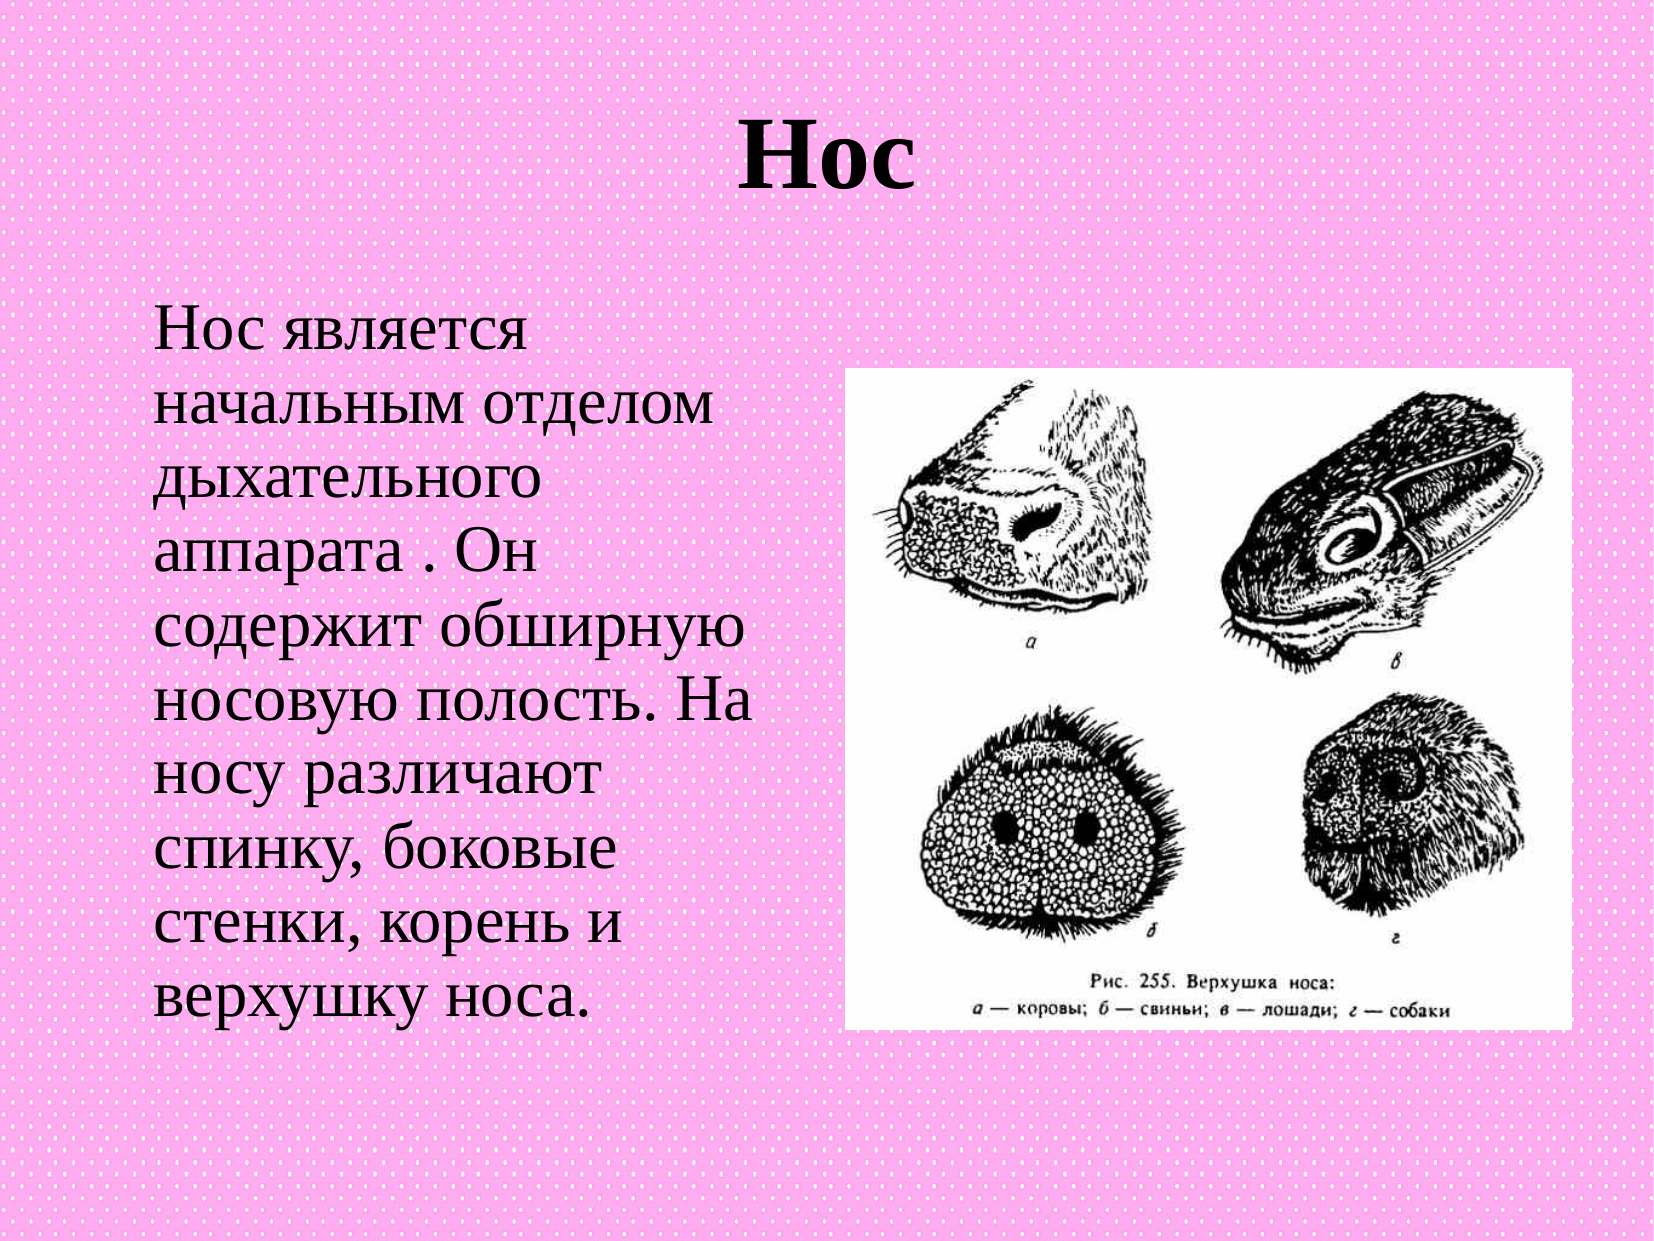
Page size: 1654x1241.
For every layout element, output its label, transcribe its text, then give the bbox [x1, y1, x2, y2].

list Нос является начальным отделом дыхательного аппарата . Он содержит обширную носовую полость. На носу различают спинку, боковые стенки, корень и верхушку носа. [82, 290, 809, 1109]
picture [0, 0, 1654, 1241]
title Нос [82, 49, 1571, 257]
